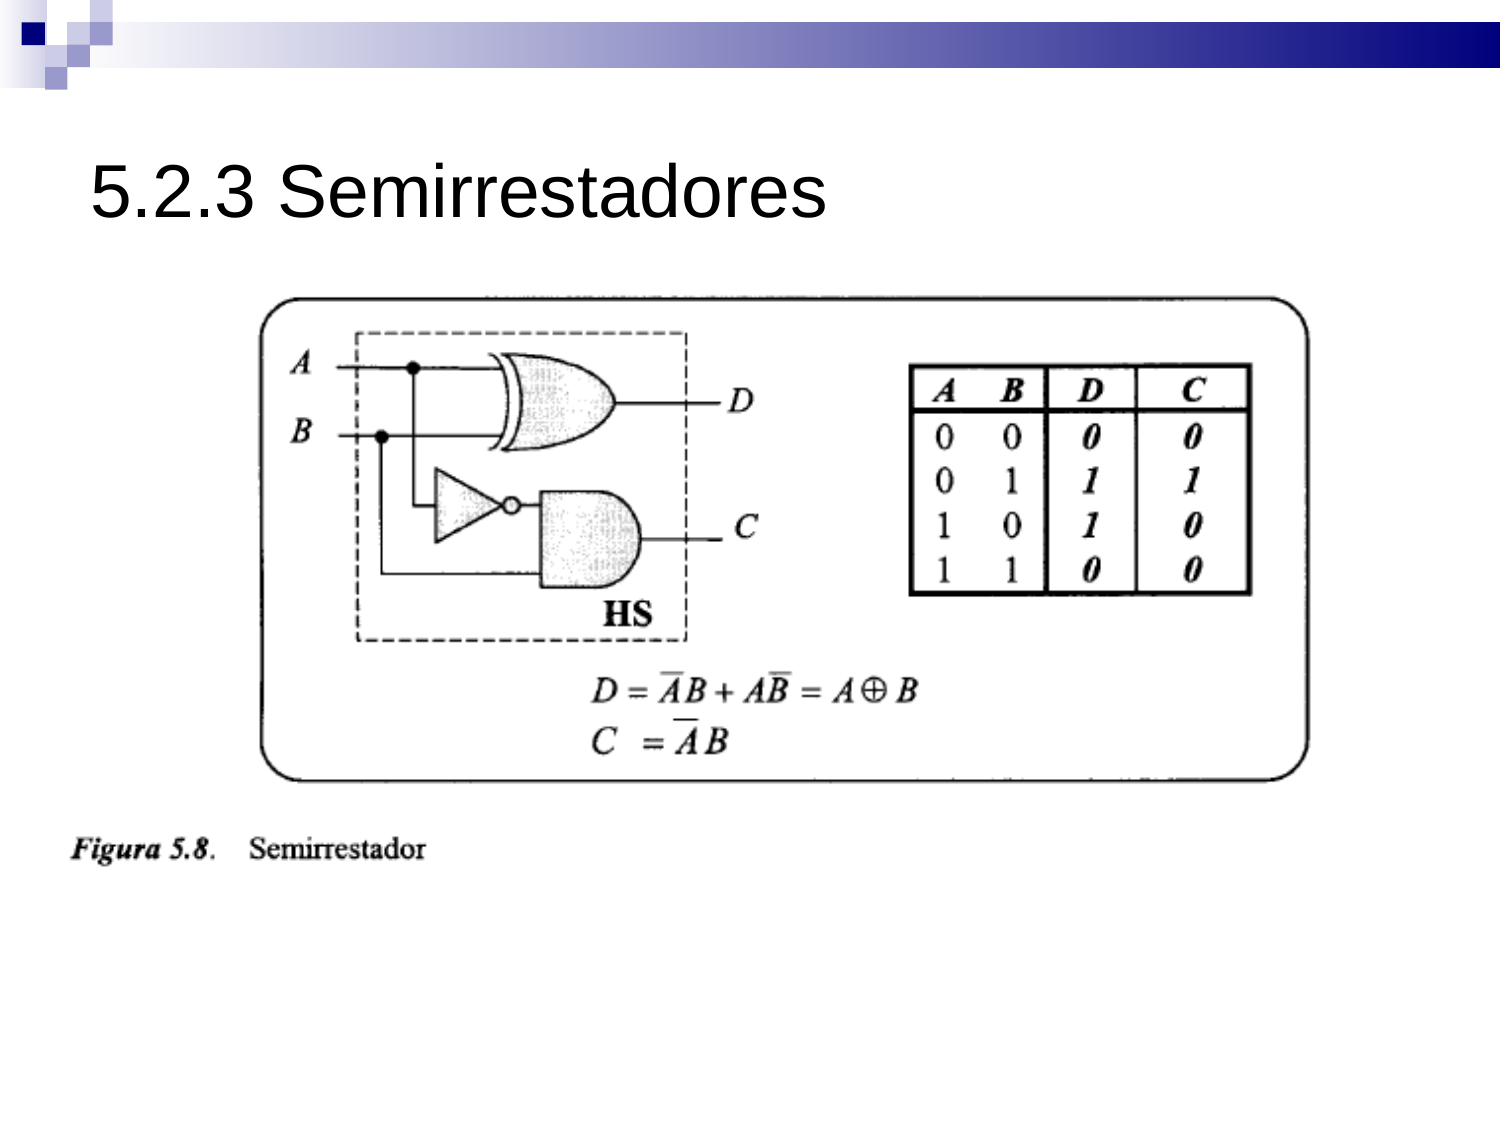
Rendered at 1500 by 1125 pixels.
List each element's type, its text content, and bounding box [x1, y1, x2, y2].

title 5.2.3 Semirrestadores [75, 75, 1426, 290]
picture [29, 290, 1453, 910]
